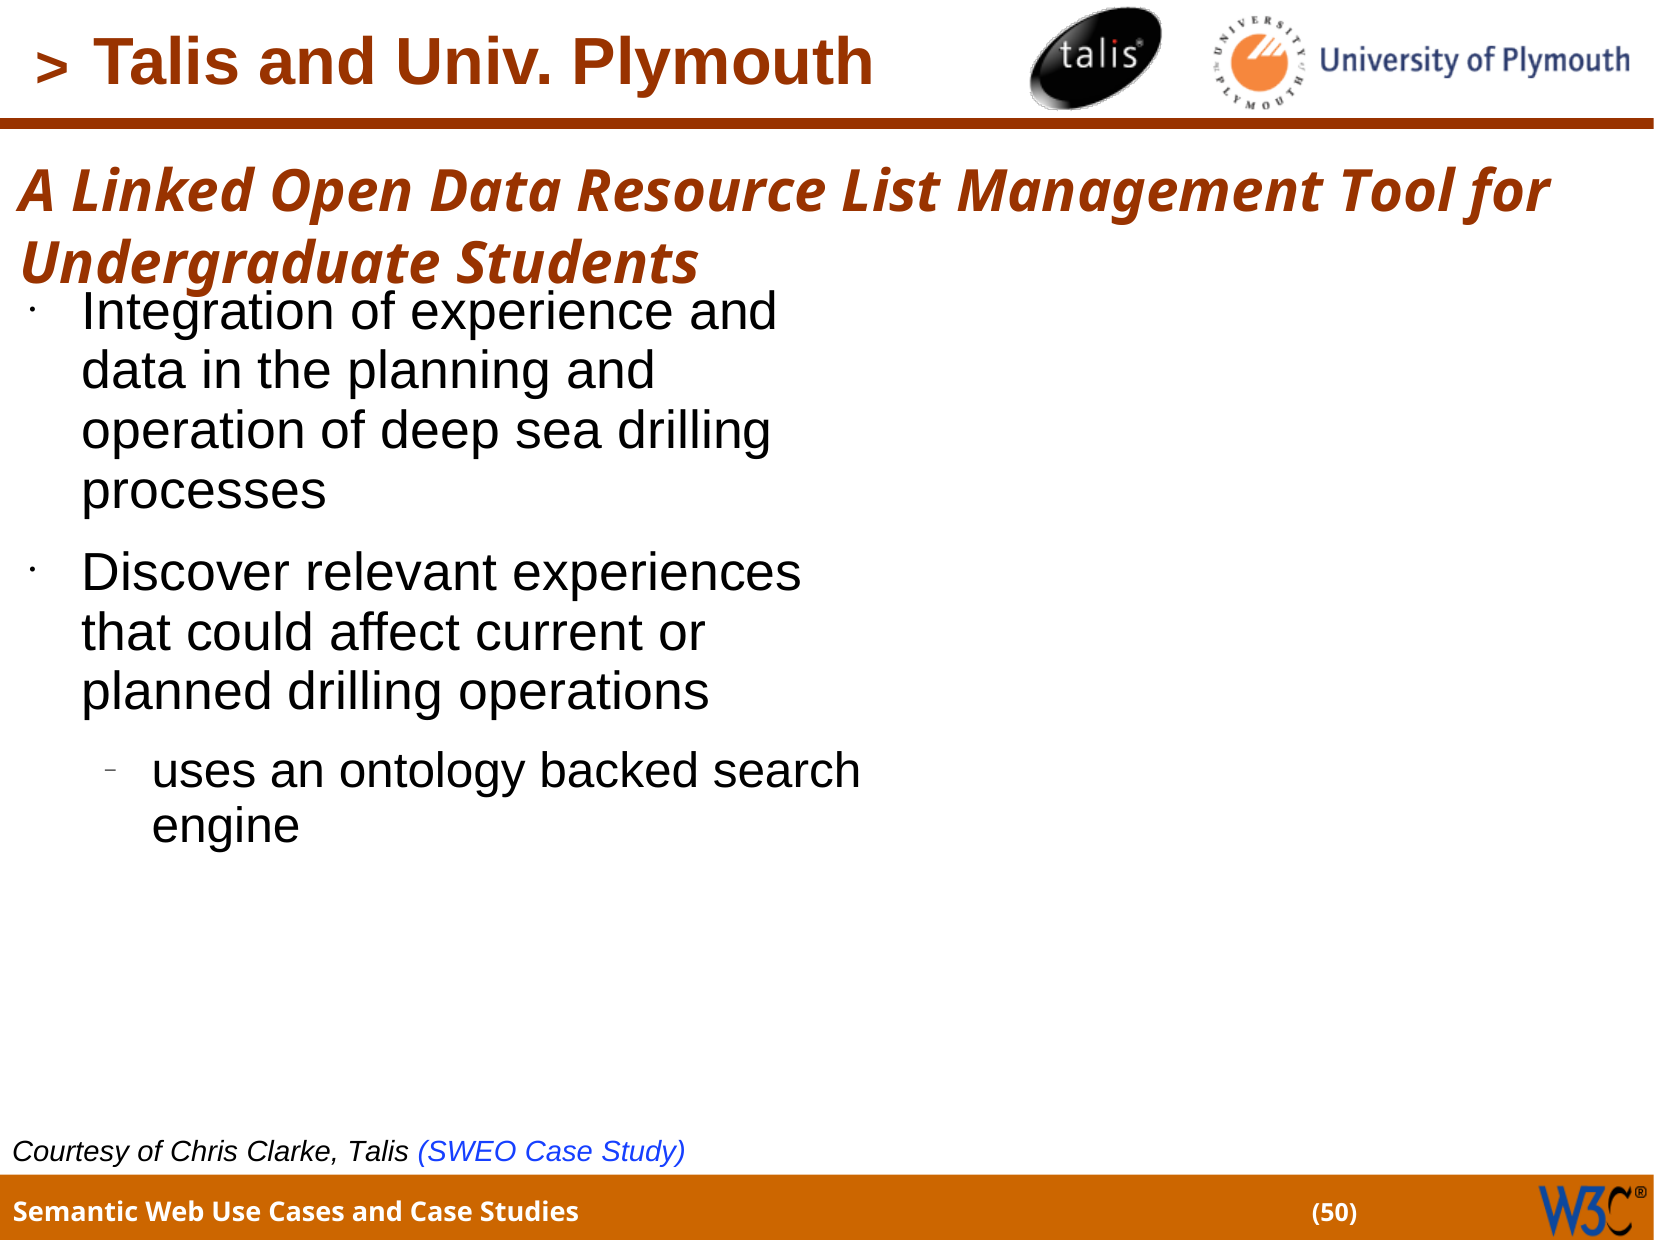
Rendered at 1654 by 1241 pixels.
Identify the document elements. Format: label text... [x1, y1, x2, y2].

title Talis and Univ. Plymouth [93, 0, 1022, 124]
picture [1535, 1183, 1651, 1240]
text_box Courtesy of Chris Clarke, Talis (SWEO Case Study) [11, 1133, 1069, 1167]
picture [1022, 0, 1639, 124]
text_box A Linked Open Data Resource List Management Tool for Undergraduate Students [19, 149, 1621, 296]
list Integration of experience and data in the planning and operation of deep sea drilling processes Discover relevant experiences that could affect current or planned drilling operations uses an ontology backed search engine [11, 277, 872, 857]
